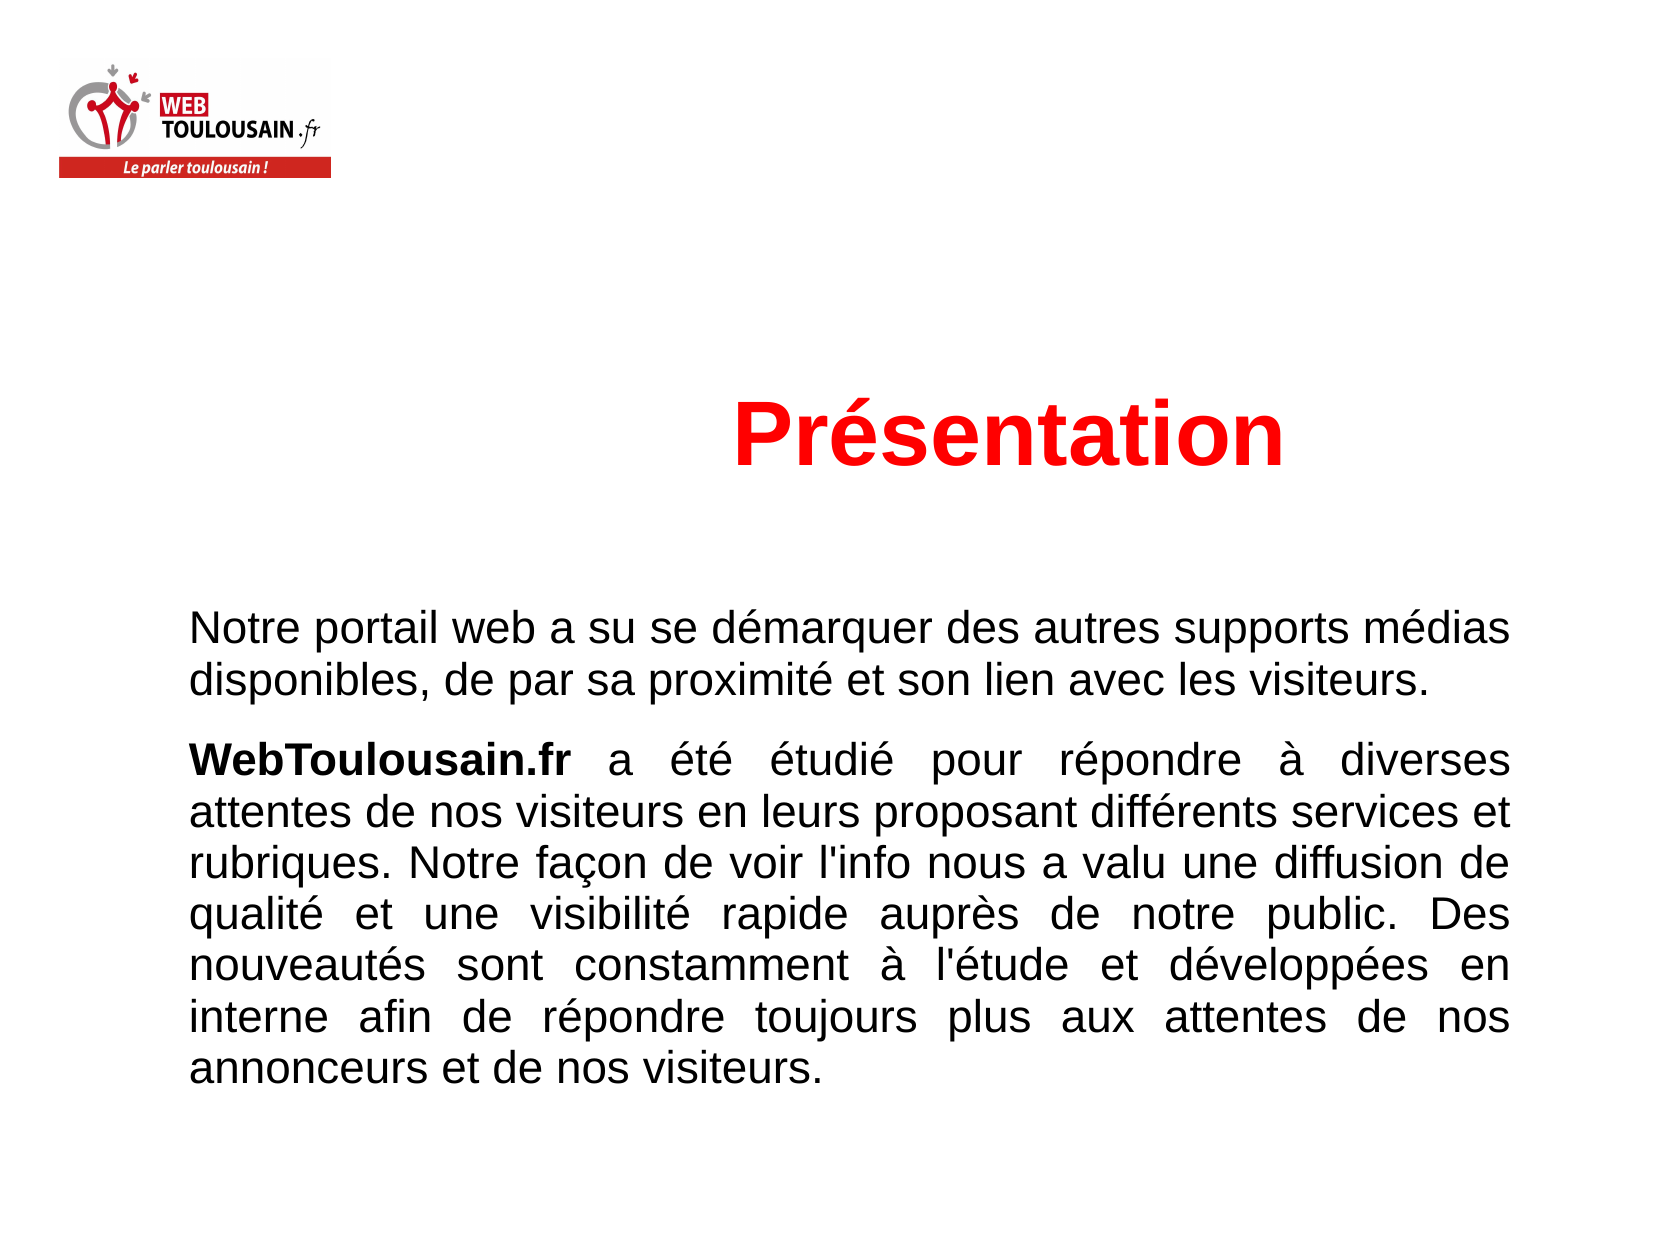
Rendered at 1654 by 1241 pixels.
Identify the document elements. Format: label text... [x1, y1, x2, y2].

picture [59, 58, 331, 178]
title Présentation [578, 300, 1441, 567]
list Notre portail web a su se démarquer des autres supports médias disponibles, de par sa proximité et son lien avec les visiteurs. WebToulousain.fr a été étudié pour répondre à diverses attentes de nos visiteurs en leurs proposant différents services et rubriques. Notre façon de voir l'info nous a valu une diffusion de qualité et une visibilité rapide auprès de notre public. Des nouveautés sont constamment à l'étude et développées en interne afin de répondre toujours plus aux attentes de nos annonceurs et de nos visiteurs. [118, 602, 1512, 1146]
